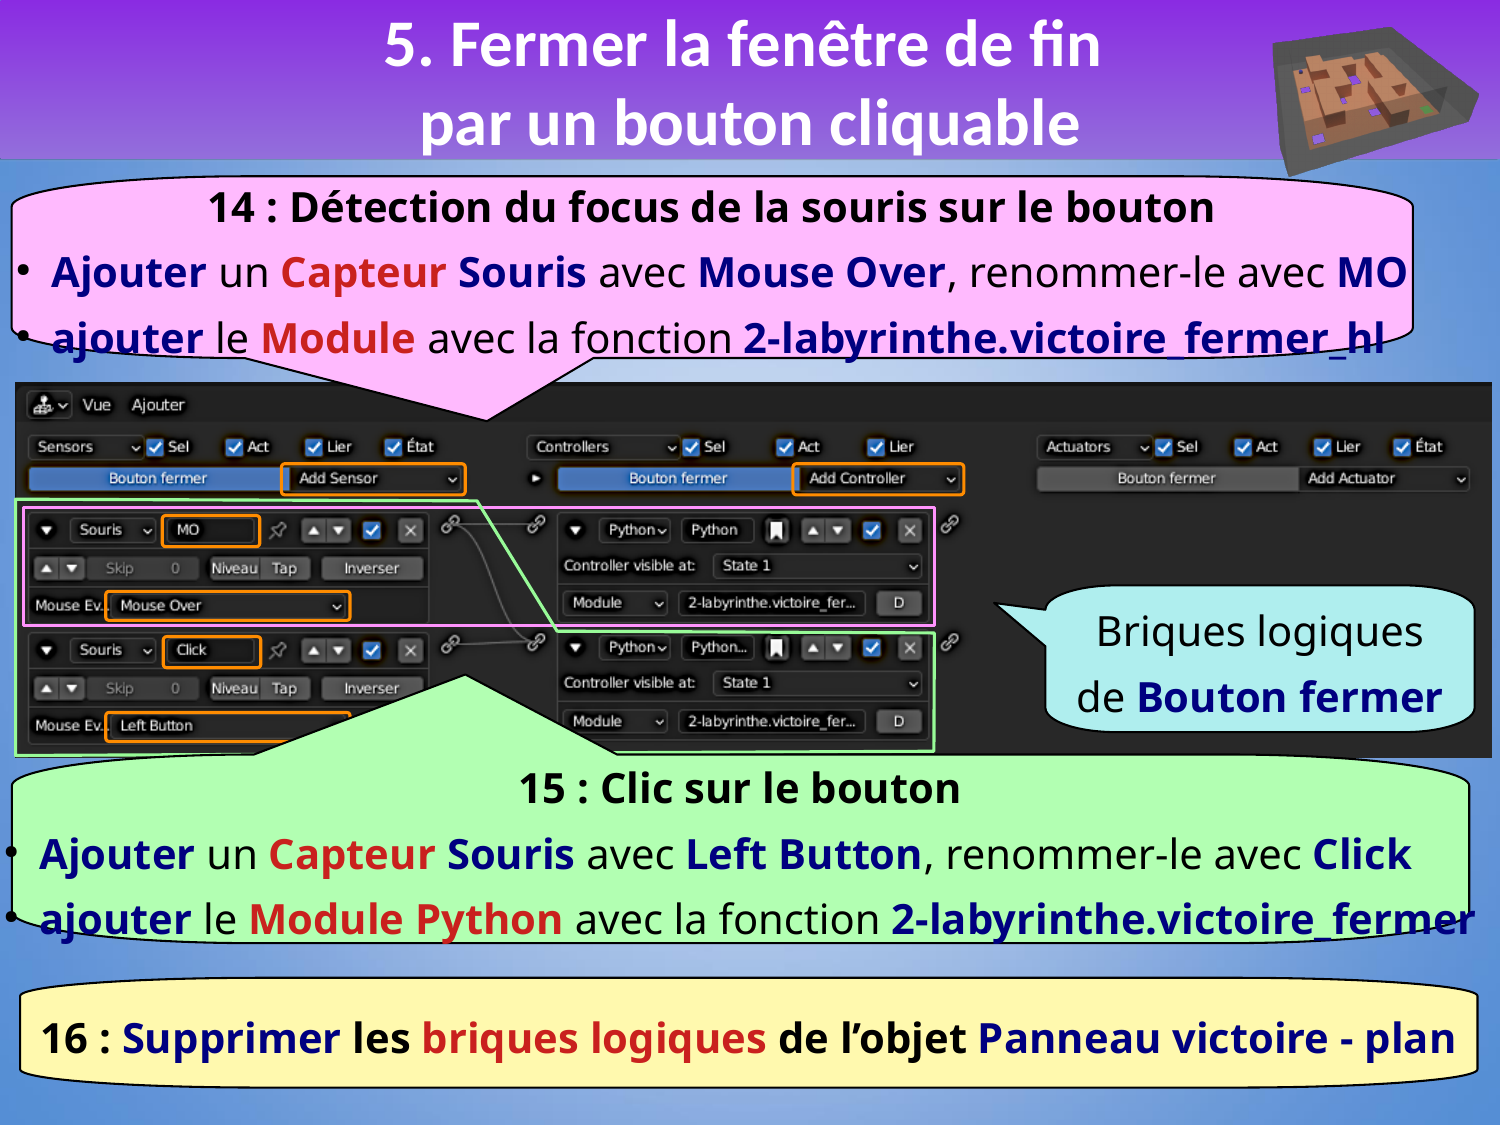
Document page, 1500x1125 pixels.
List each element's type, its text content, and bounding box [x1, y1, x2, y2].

text_box 15 : Clic sur le bouton Ajouter un Capteur Souris avec Left Button, renommer-le avec Click ajouter le Module Python avec la fonction 2-labyrinthe.victoire_fermer [11, 674, 1470, 944]
text_box 14 : Détection du focus de la souris sur le bouton Ajouter un Capteur Souris avec Mouse Over, renommer-le avec MO ajouter le Module avec la fonction 2-labyrinthe.victoire_fermer_hl [11, 176, 1413, 422]
text_box Briques logiques de Bouton fermer [994, 585, 1475, 733]
text_box 16 : Supprimer les briques logiques de l’objet Panneau victoire - plan [20, 977, 1478, 1088]
text_box 5. Fermer la fenêtre de fin par un bouton cliquable [0, 0, 1500, 159]
picture [0, 27, 1500, 1125]
